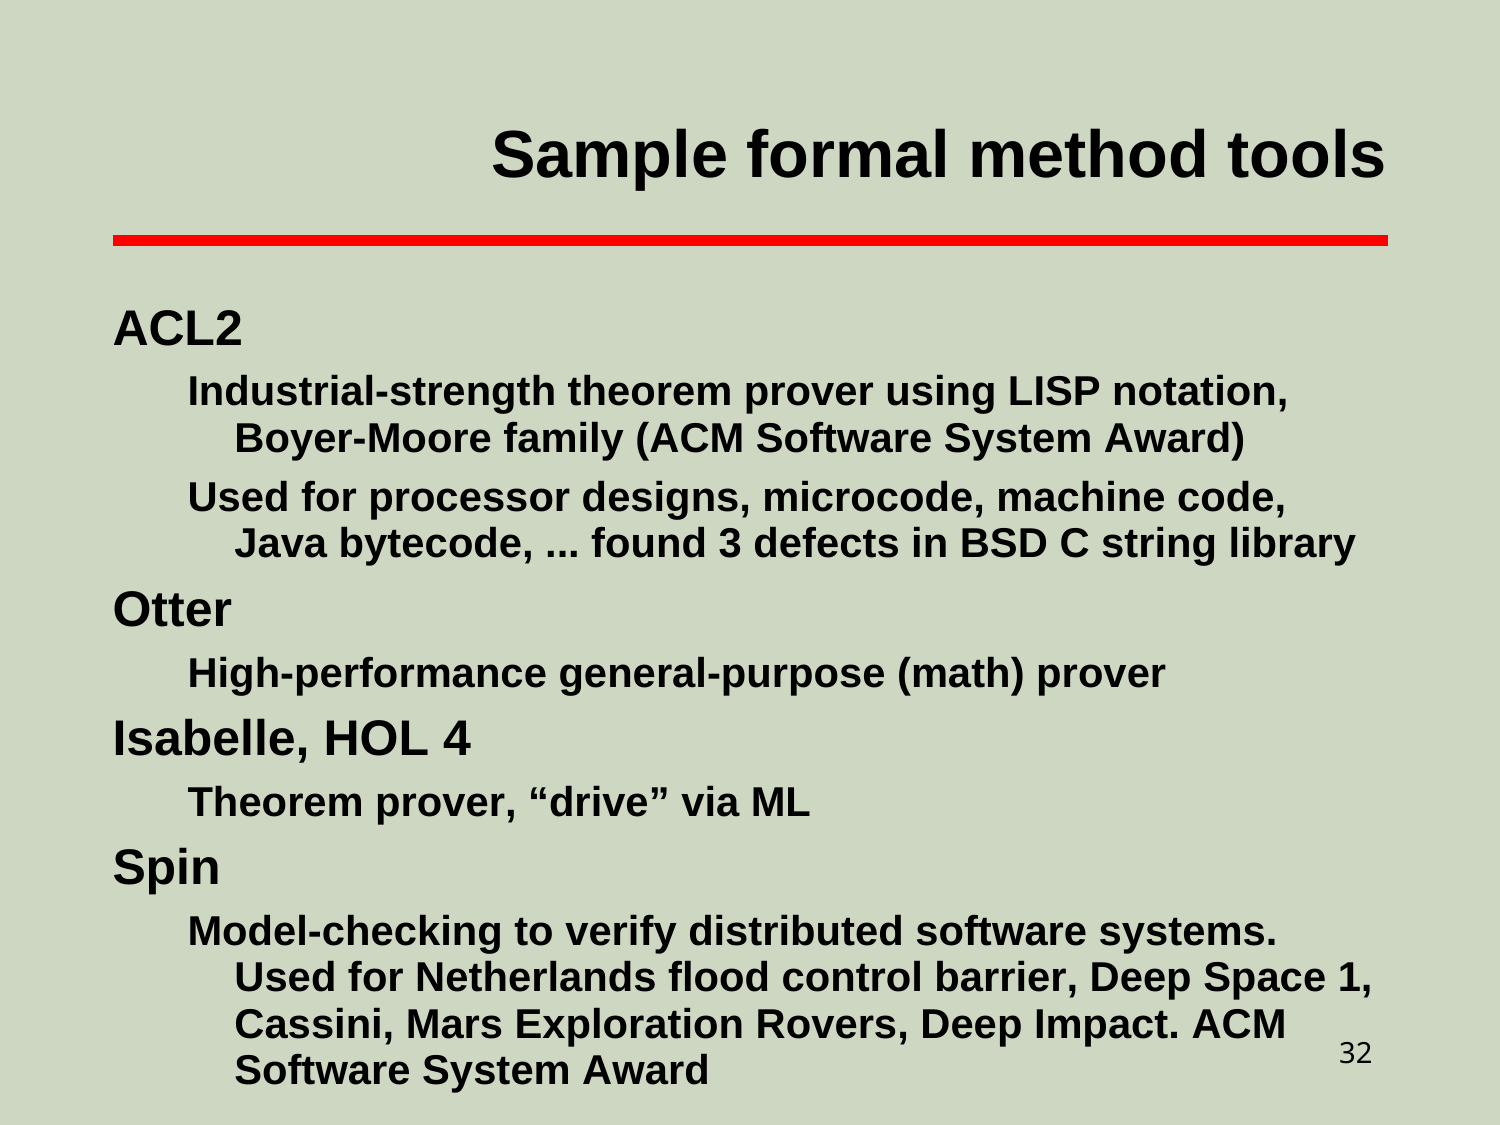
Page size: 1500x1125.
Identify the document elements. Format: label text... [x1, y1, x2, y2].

list ACL2 Industrial-strength theorem prover using LISP notation, Boyer-Moore family (ACM Software System Award) Used for processor designs, microcode, machine code, Java bytecode, ... found 3 defects in BSD C string library Otter High-performance general-purpose (math) prover Isabelle, HOL 4 Theorem prover, “drive” via ML Spin Model-checking to verify distributed software systems. Used for Netherlands flood control barrier, Deep Space 1, Cassini, Mars Exploration Rovers, Deep Impact. ACM Software System Award [112, 299, 1388, 1111]
title Sample formal method tools [337, 85, 1388, 224]
